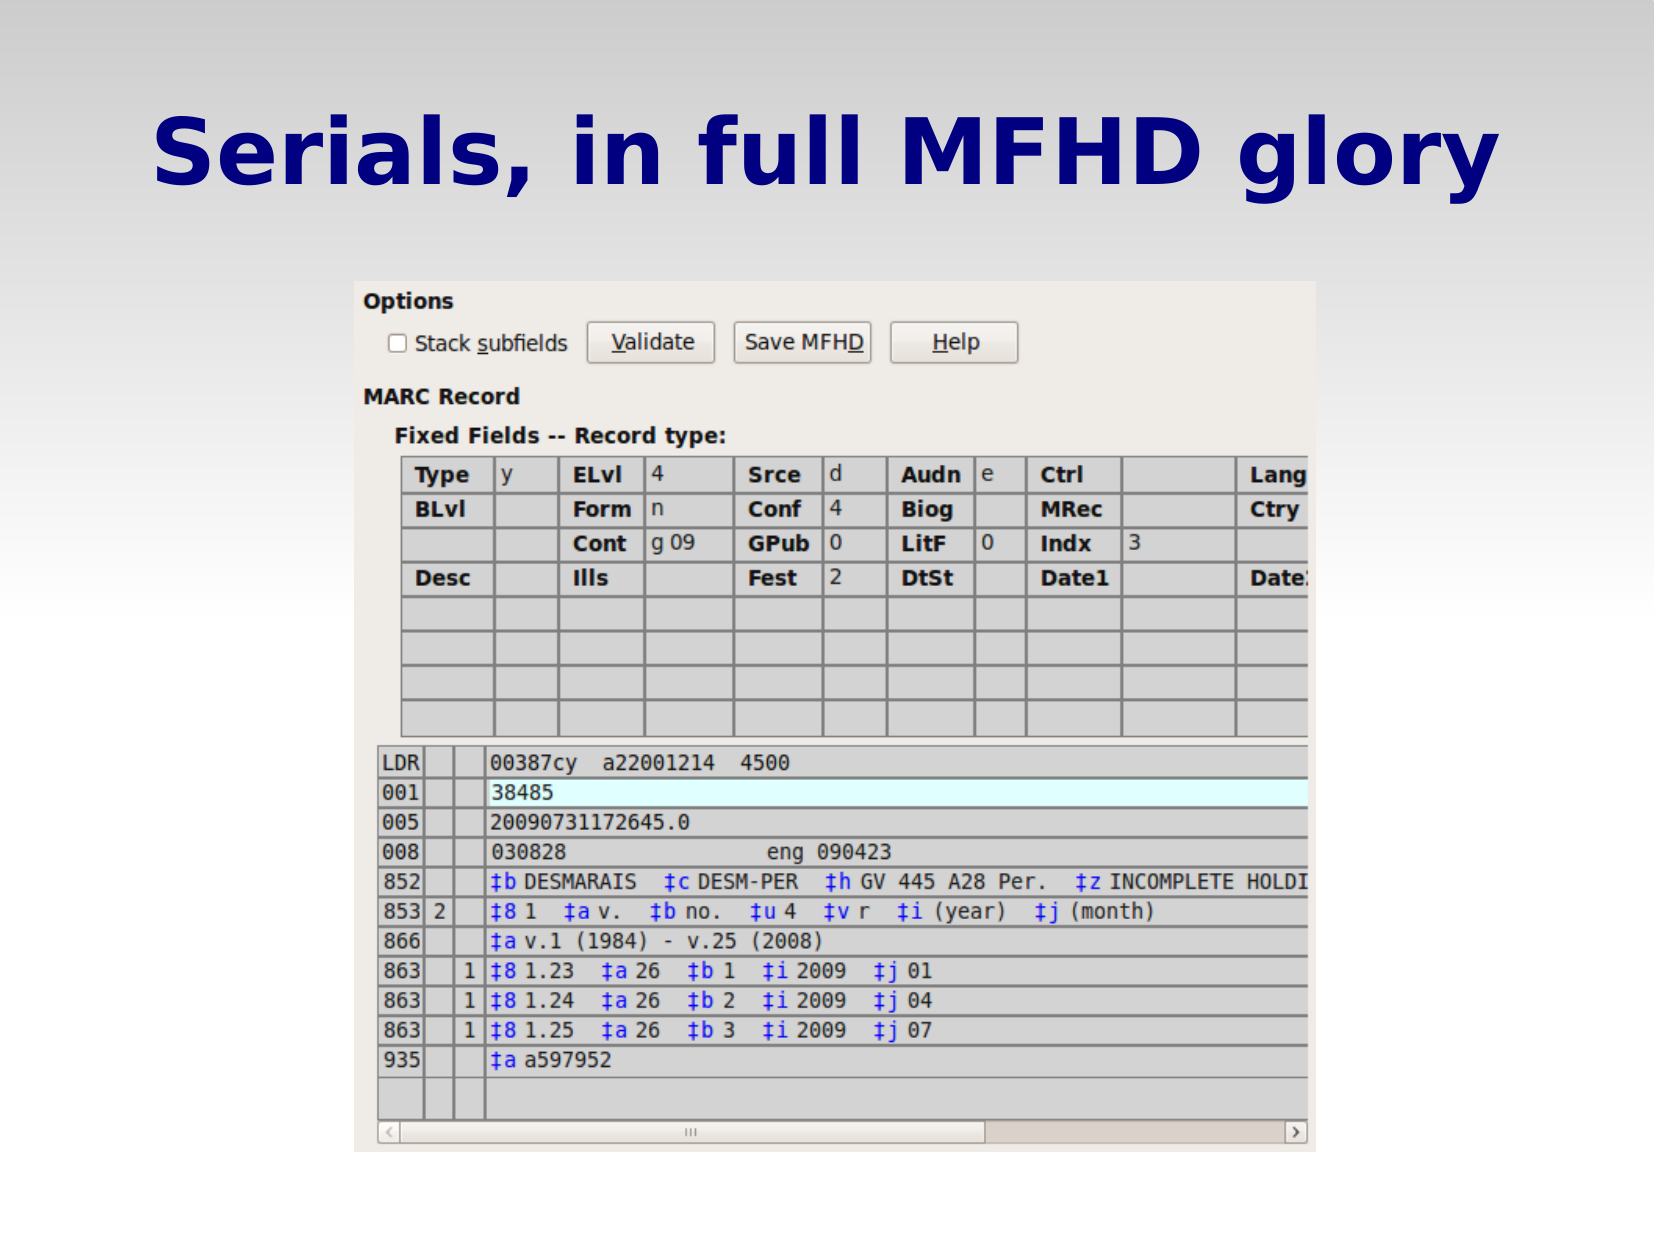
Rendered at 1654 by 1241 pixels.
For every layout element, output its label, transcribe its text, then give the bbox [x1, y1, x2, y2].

title Serials, in full MFHD glory [82, 49, 1571, 257]
picture [354, 281, 1316, 1152]
